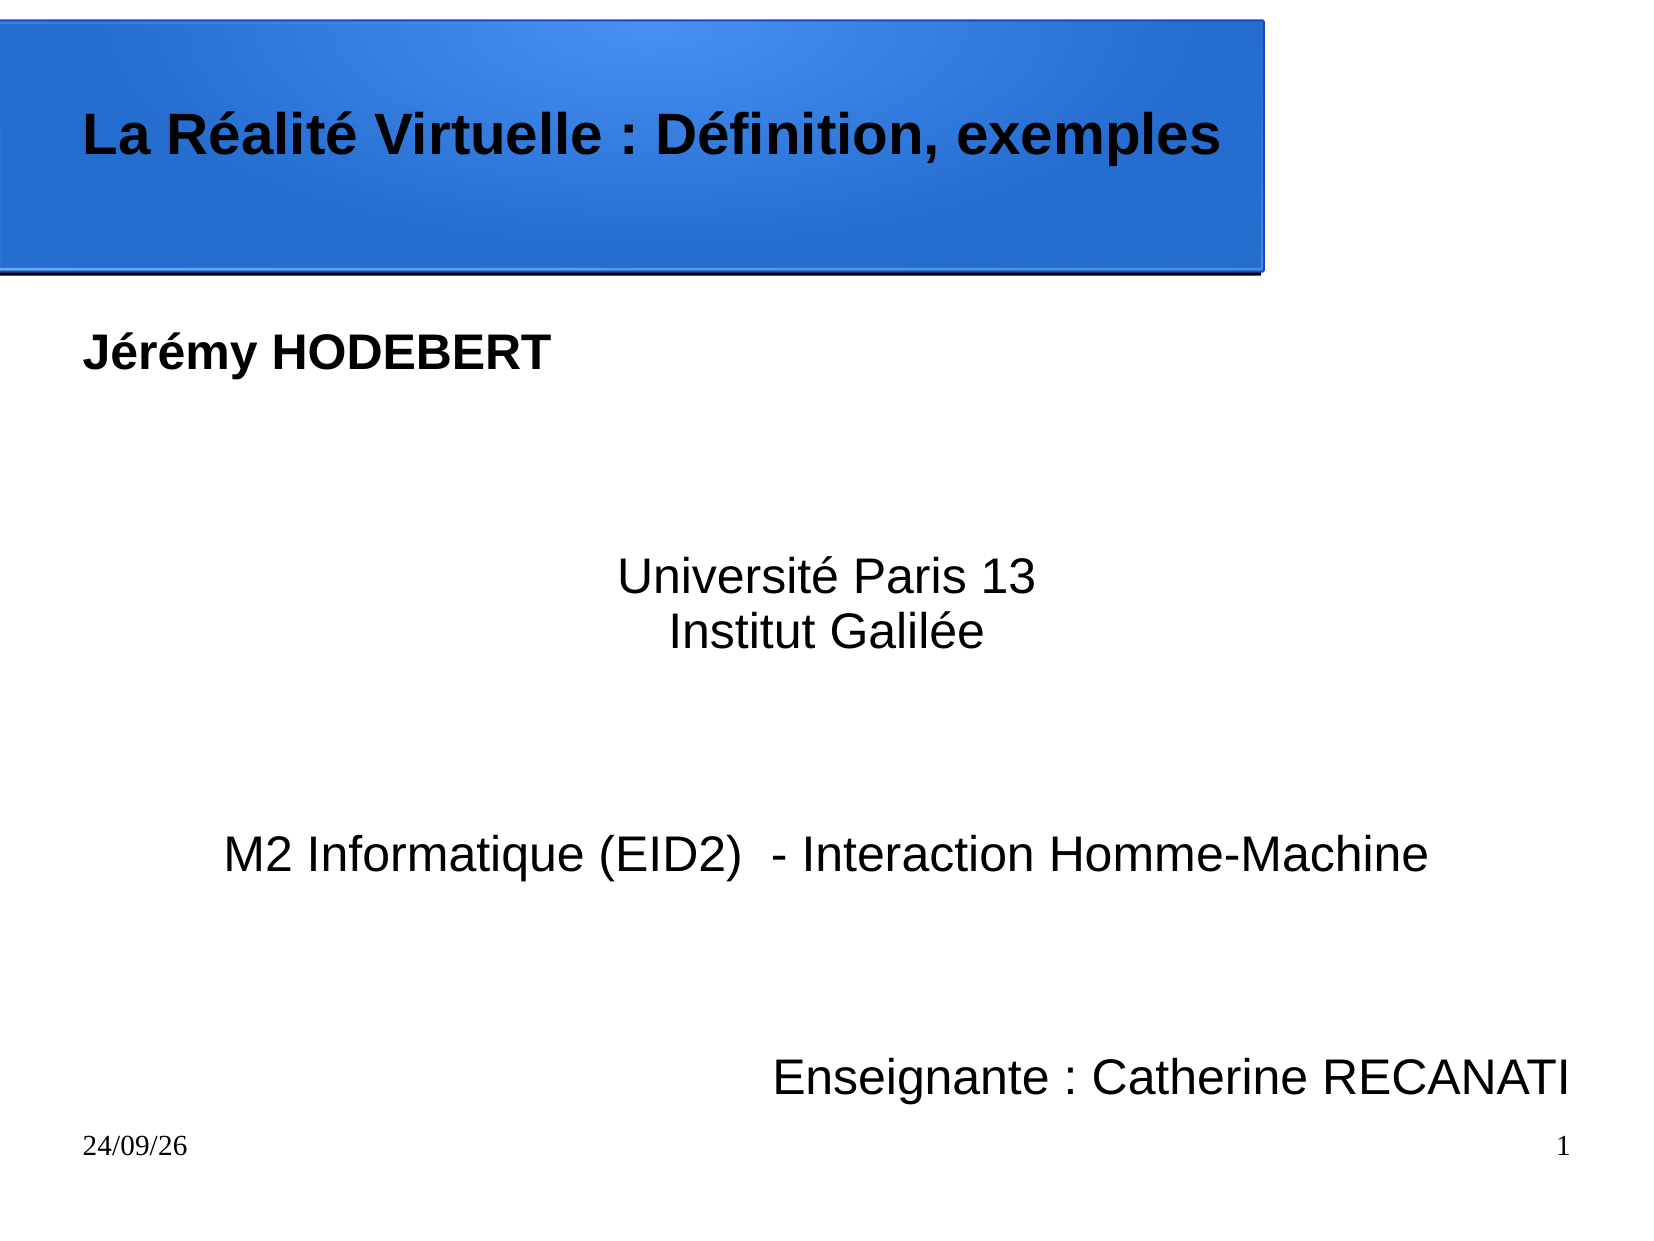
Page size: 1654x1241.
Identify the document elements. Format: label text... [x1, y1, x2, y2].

title La Réalité Virtuelle : Définition, exemples [82, 69, 1264, 238]
subtitle Jérémy HODEBERT Université Paris 13 Institut Galilée M2 Informatique (EID2) - Interaction Homme-Machine Enseignante : Catherine RECANATI [82, 324, 1571, 1241]
